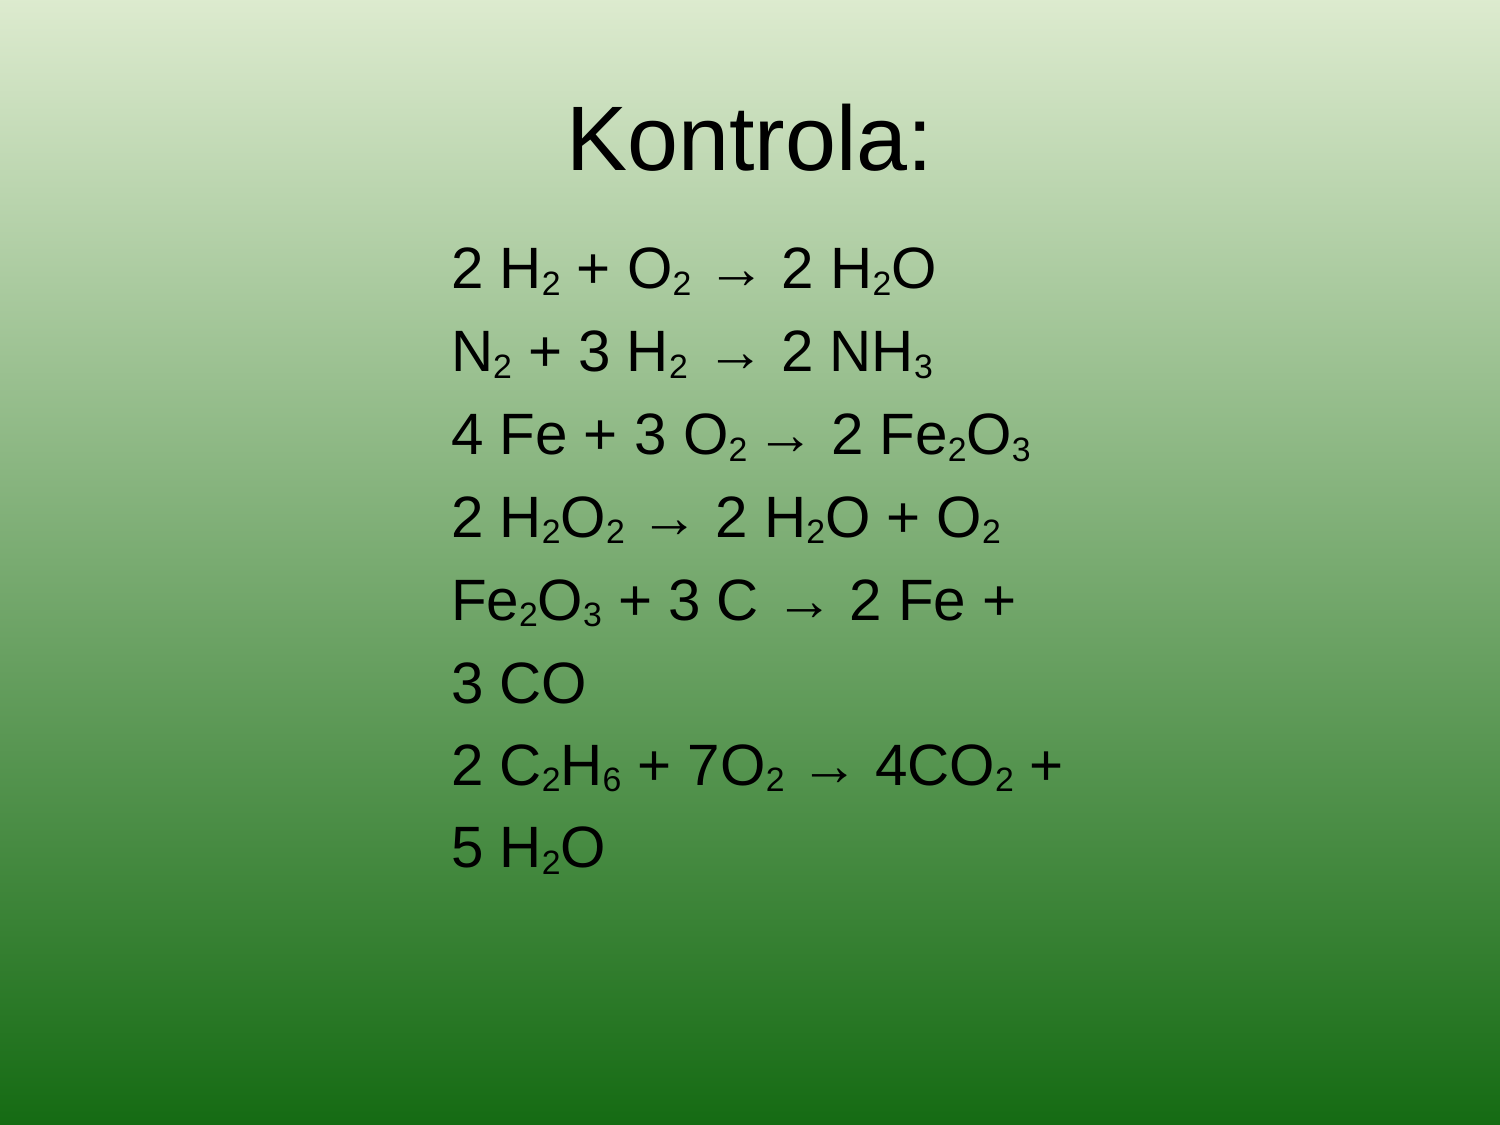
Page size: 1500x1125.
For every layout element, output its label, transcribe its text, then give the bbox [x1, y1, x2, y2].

list 2 H2 + O2 → 2 H2O N2 + 3 H2 → 2 NH3 4 Fe + 3 O2 → 2 Fe2O3 2 H2O2 → 2 H2O + O2 Fe2O3 + 3 C → 2 Fe + 3 CO 2 C2H6 + 7O2 → 4CO2 + 5 H2O [451, 236, 1211, 979]
title Kontrola: [75, 21, 1426, 257]
